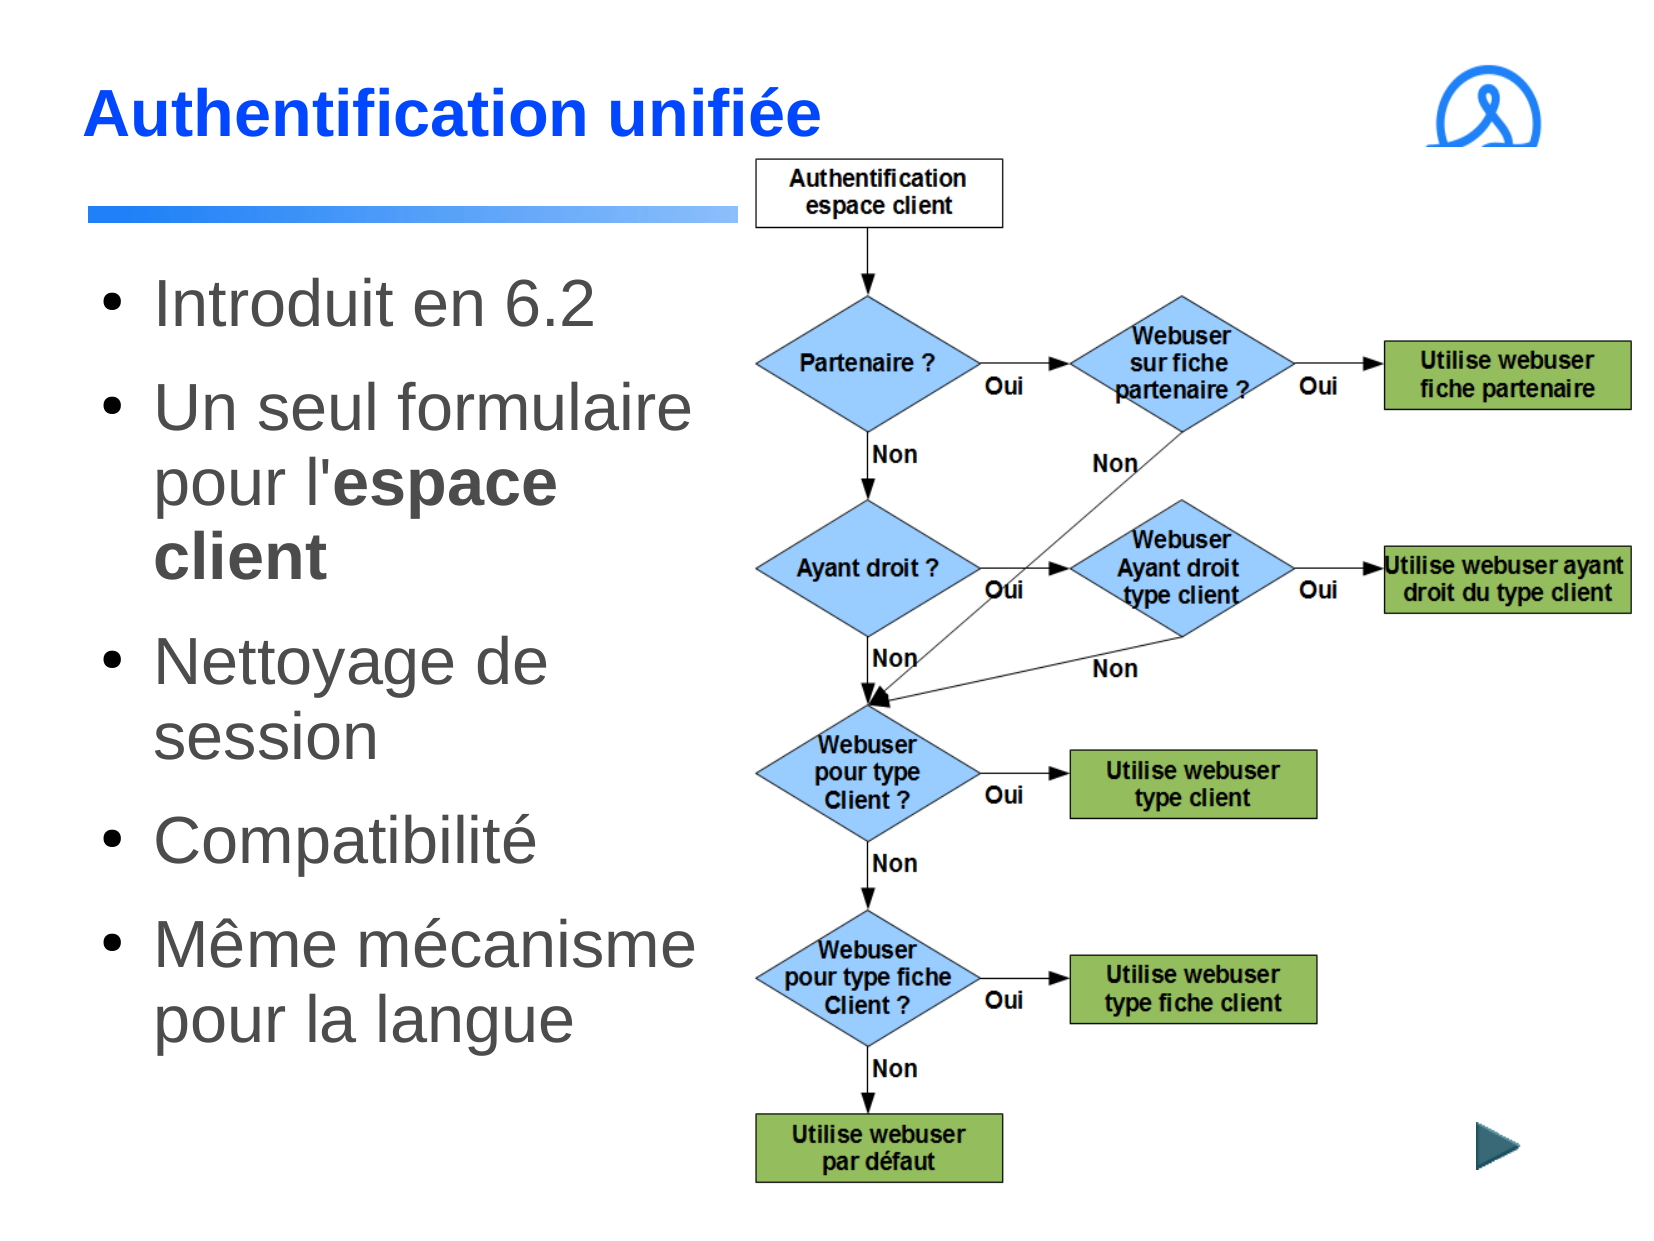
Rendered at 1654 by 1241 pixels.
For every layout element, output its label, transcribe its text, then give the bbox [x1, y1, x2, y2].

list Introduit en 6.2 Un seul formulaire pour l'espace client Nettoyage de session Compatibilité Même mécanisme pour la langue [82, 265, 739, 1109]
picture [88, 58, 1642, 1196]
title Authentification unifiée [82, 49, 1359, 178]
